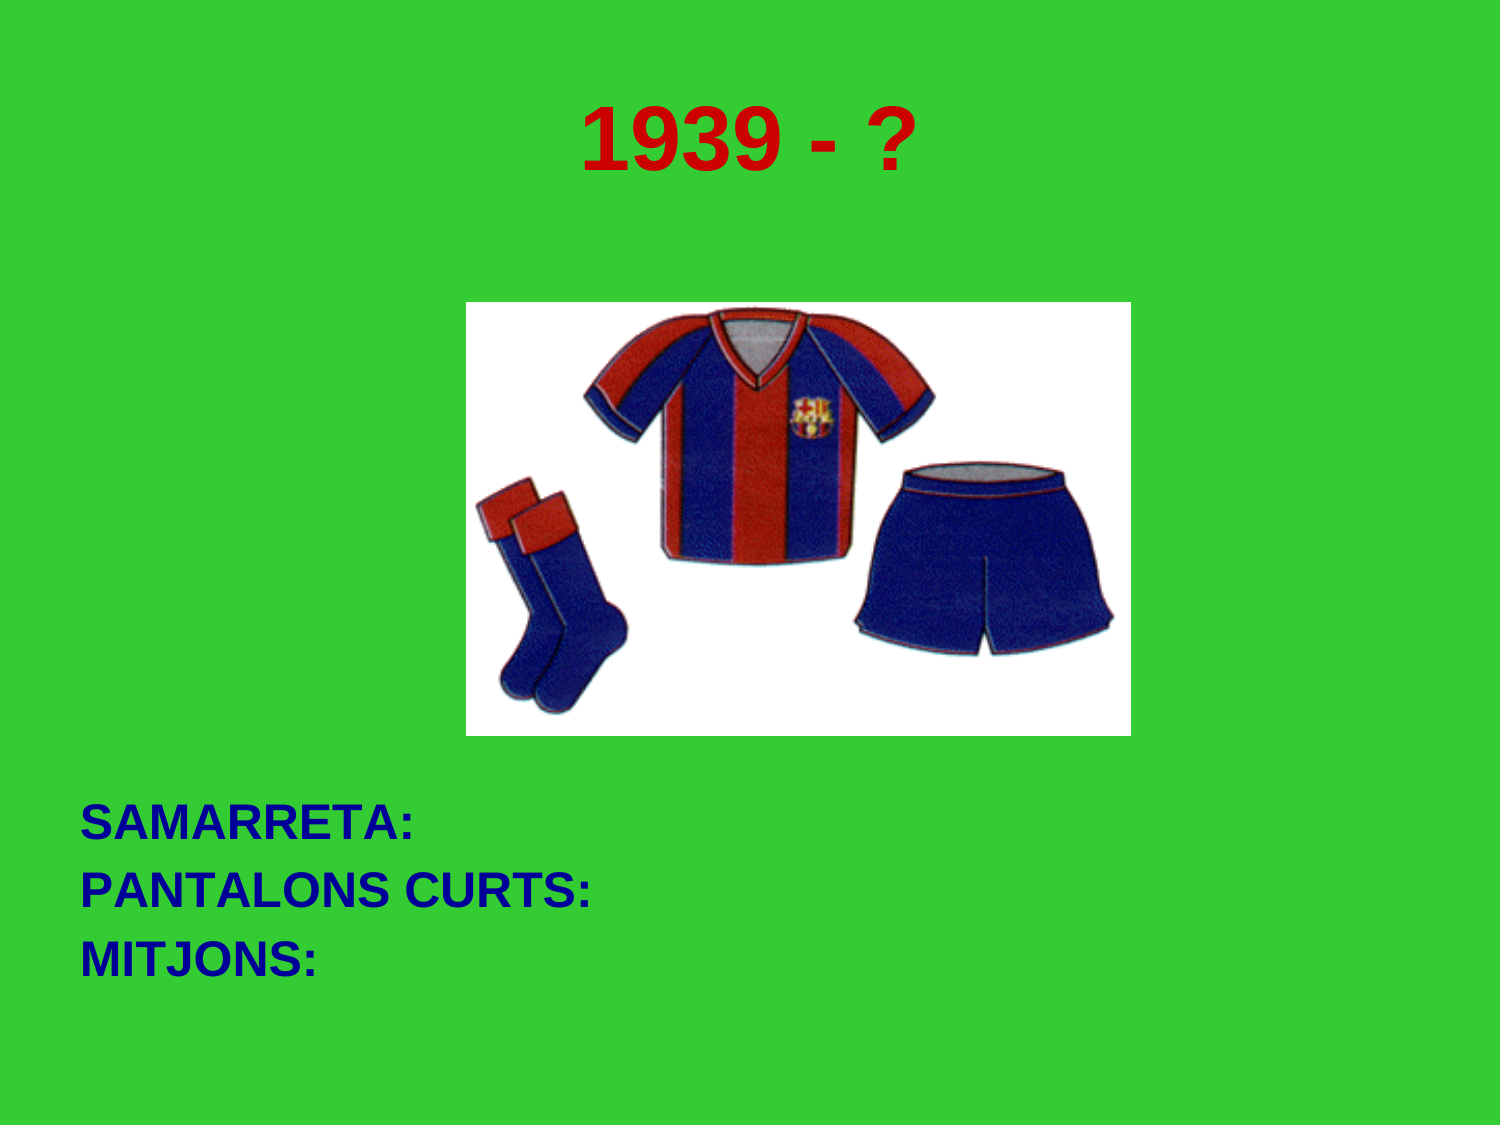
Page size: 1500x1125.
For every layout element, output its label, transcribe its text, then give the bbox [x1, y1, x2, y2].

picture [466, 302, 1131, 736]
list SAMARRETA: PANTALONS CURTS: MITJONS: [64, 786, 1415, 1068]
title 1939 - ? [75, 45, 1426, 233]
